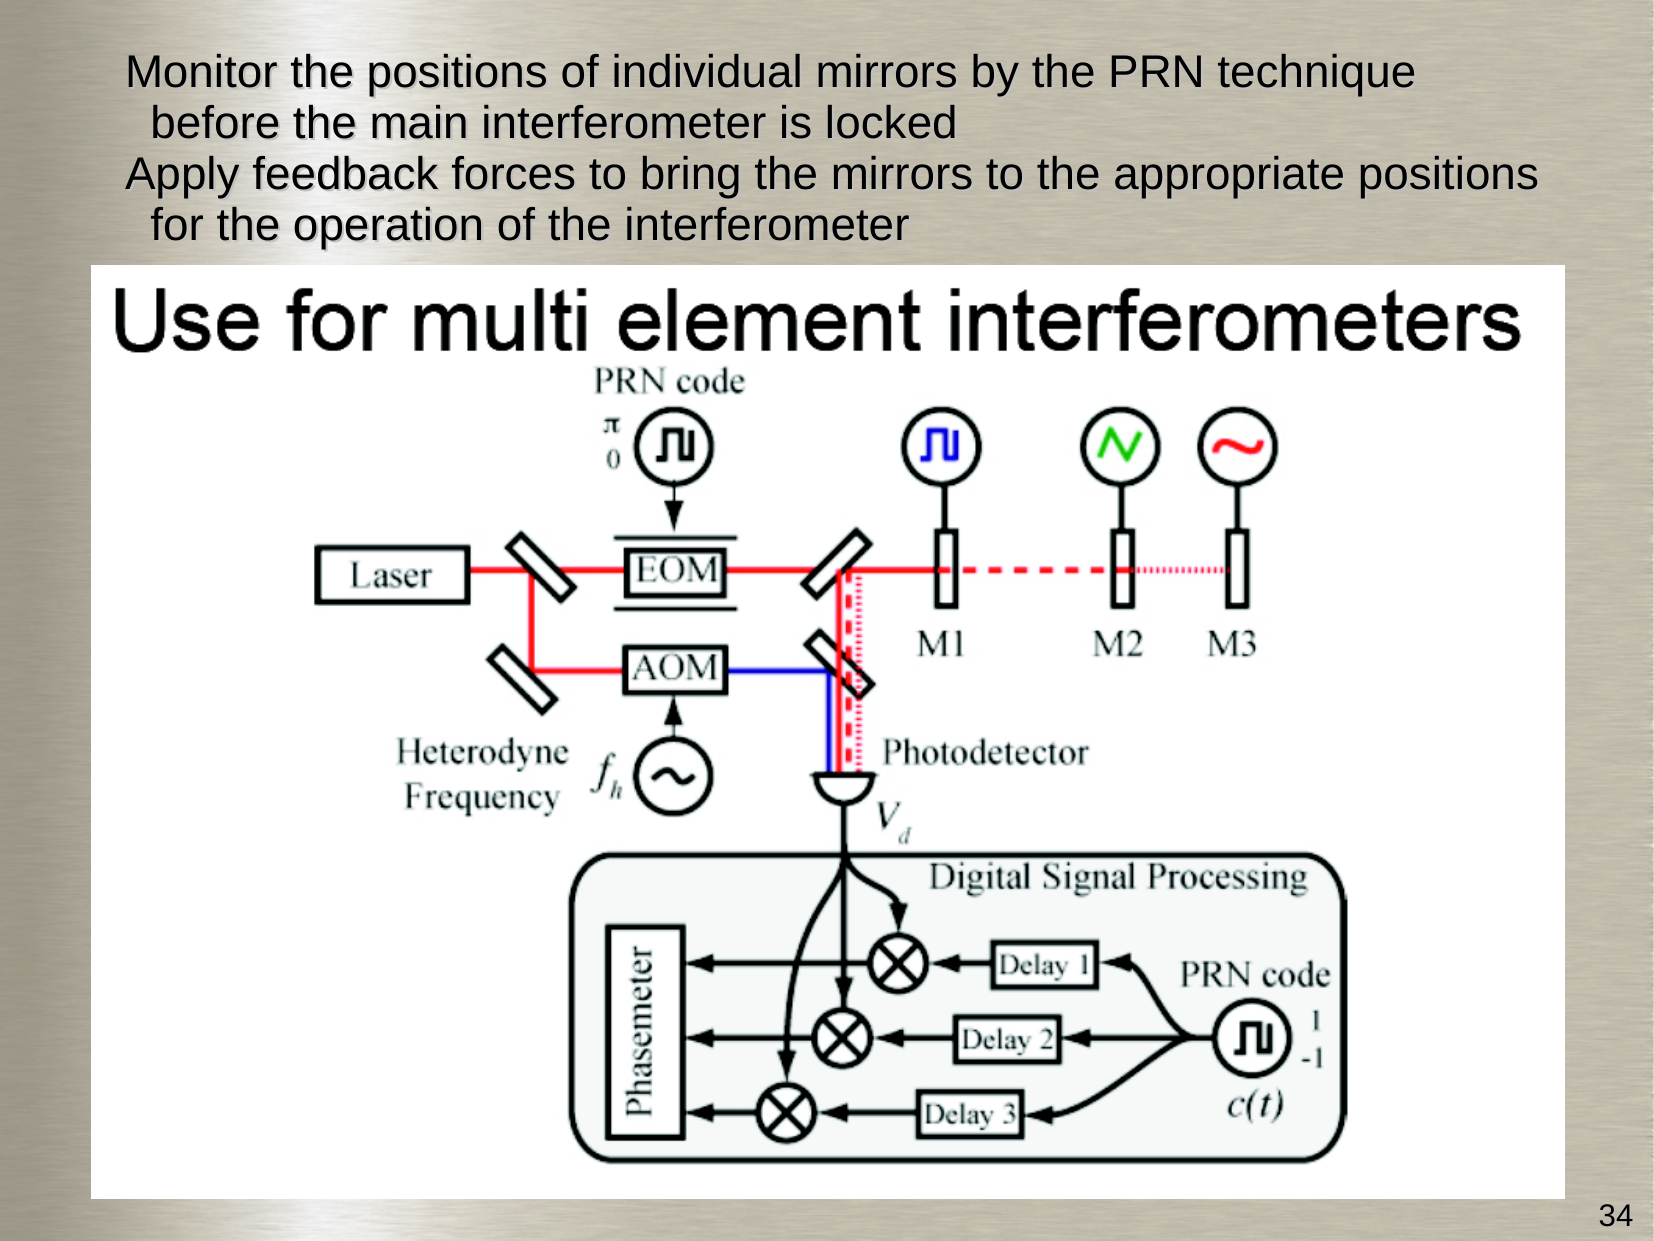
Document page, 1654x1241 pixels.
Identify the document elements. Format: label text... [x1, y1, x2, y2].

text_box Monitor the positions of individual mirrors by the PRN technique before the main interferometer is locked Apply feedback forces to bring the mirrors to the appropriate positions for the operation of the interferometer [97, 38, 1585, 258]
picture [0, 0, 1654, 1241]
